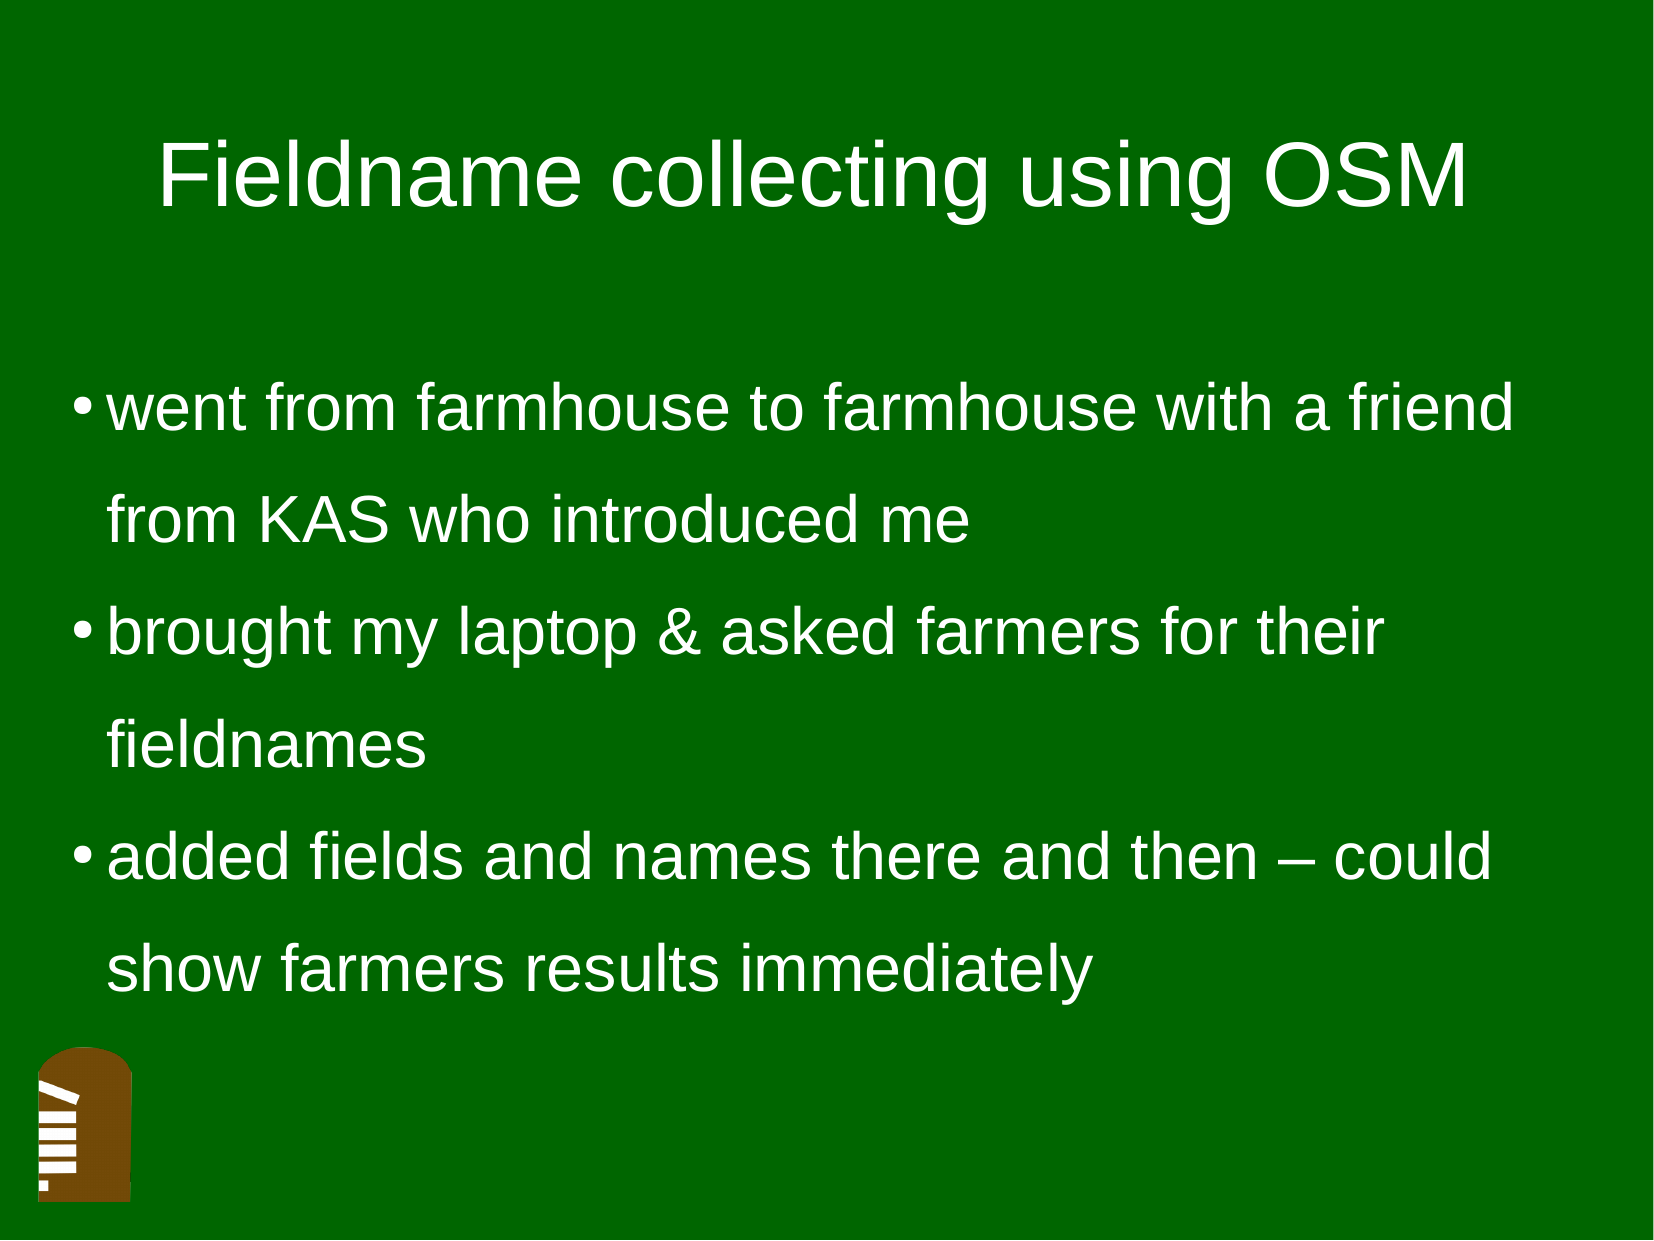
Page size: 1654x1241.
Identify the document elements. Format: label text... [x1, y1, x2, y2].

subtitle went from farmhouse to farmhouse with a friend from KAS who introduced me brought my laptop & asked farmers for their fieldnames added fields and names there and then – could show farmers results immediately [70, 351, 1559, 987]
title Fieldname collecting using OSM [70, 70, 1559, 278]
picture [0, 1032, 178, 1217]
